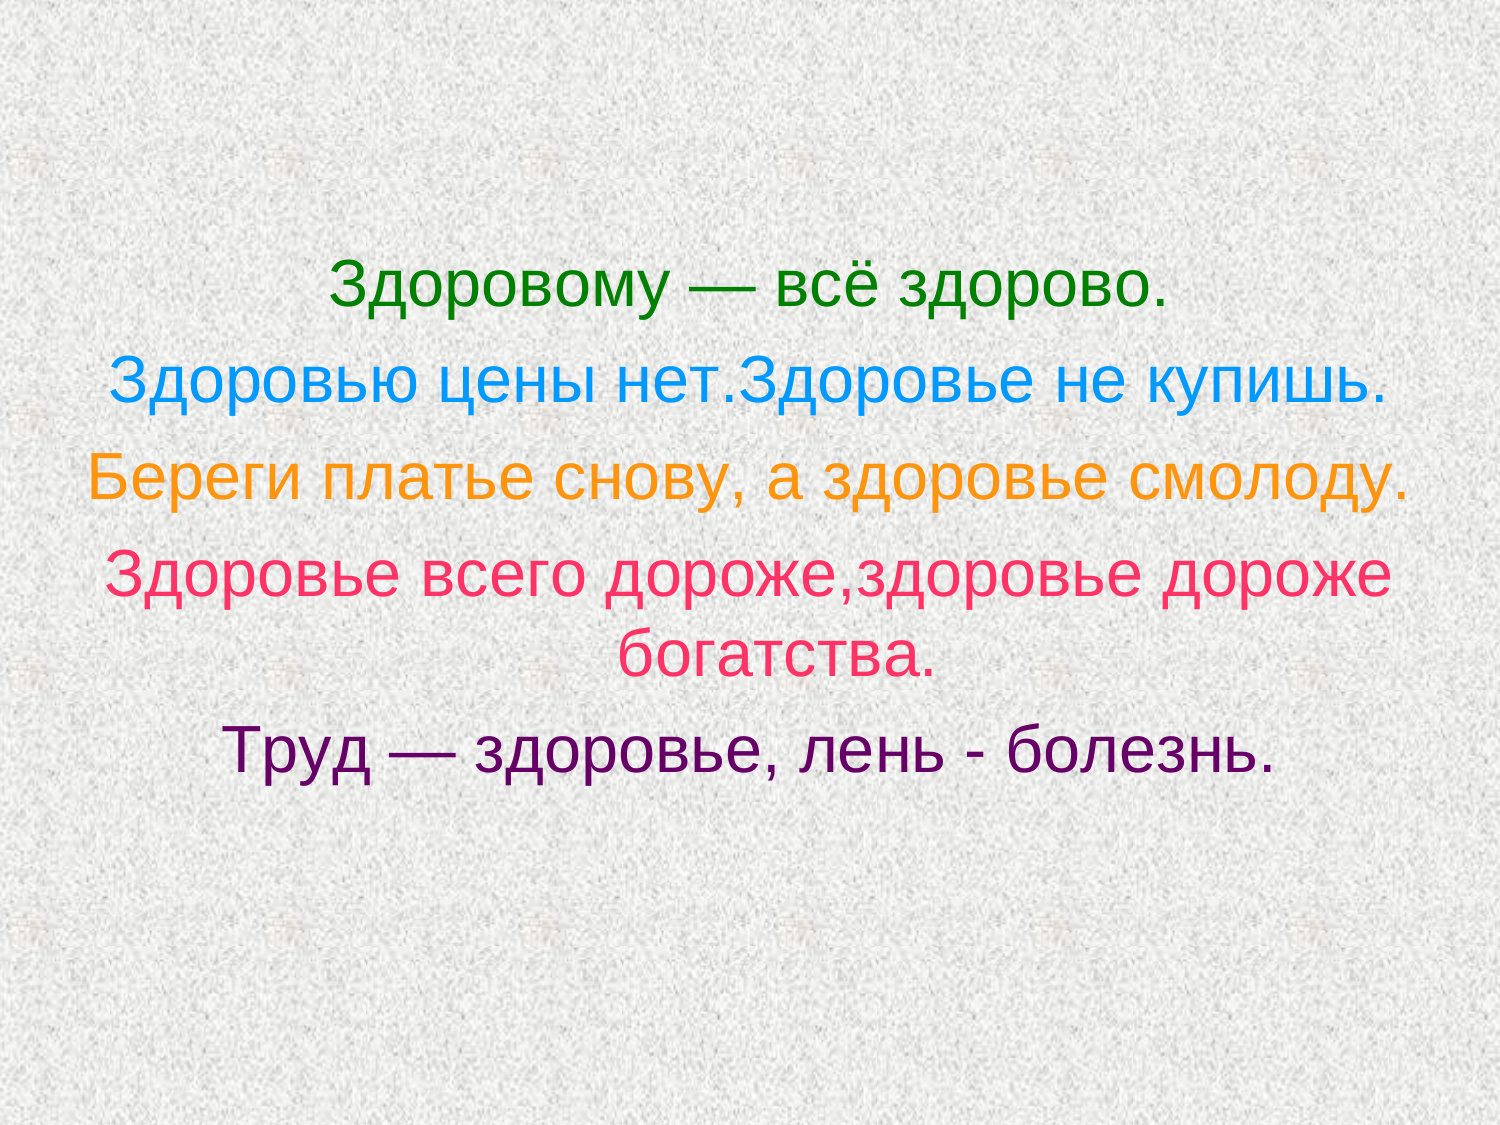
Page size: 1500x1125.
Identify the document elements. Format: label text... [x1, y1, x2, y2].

subtitle Здоровому — всё здорово. Здоровью цены нет.Здоровье не купишь. Береги платье снову, а здоровье смолоду. Здоровье всего дороже,здоровье дороже богатства. Труд — здоровье, лень - болезнь. [74, 28, 1425, 997]
picture [0, 0, 1500, 1125]
